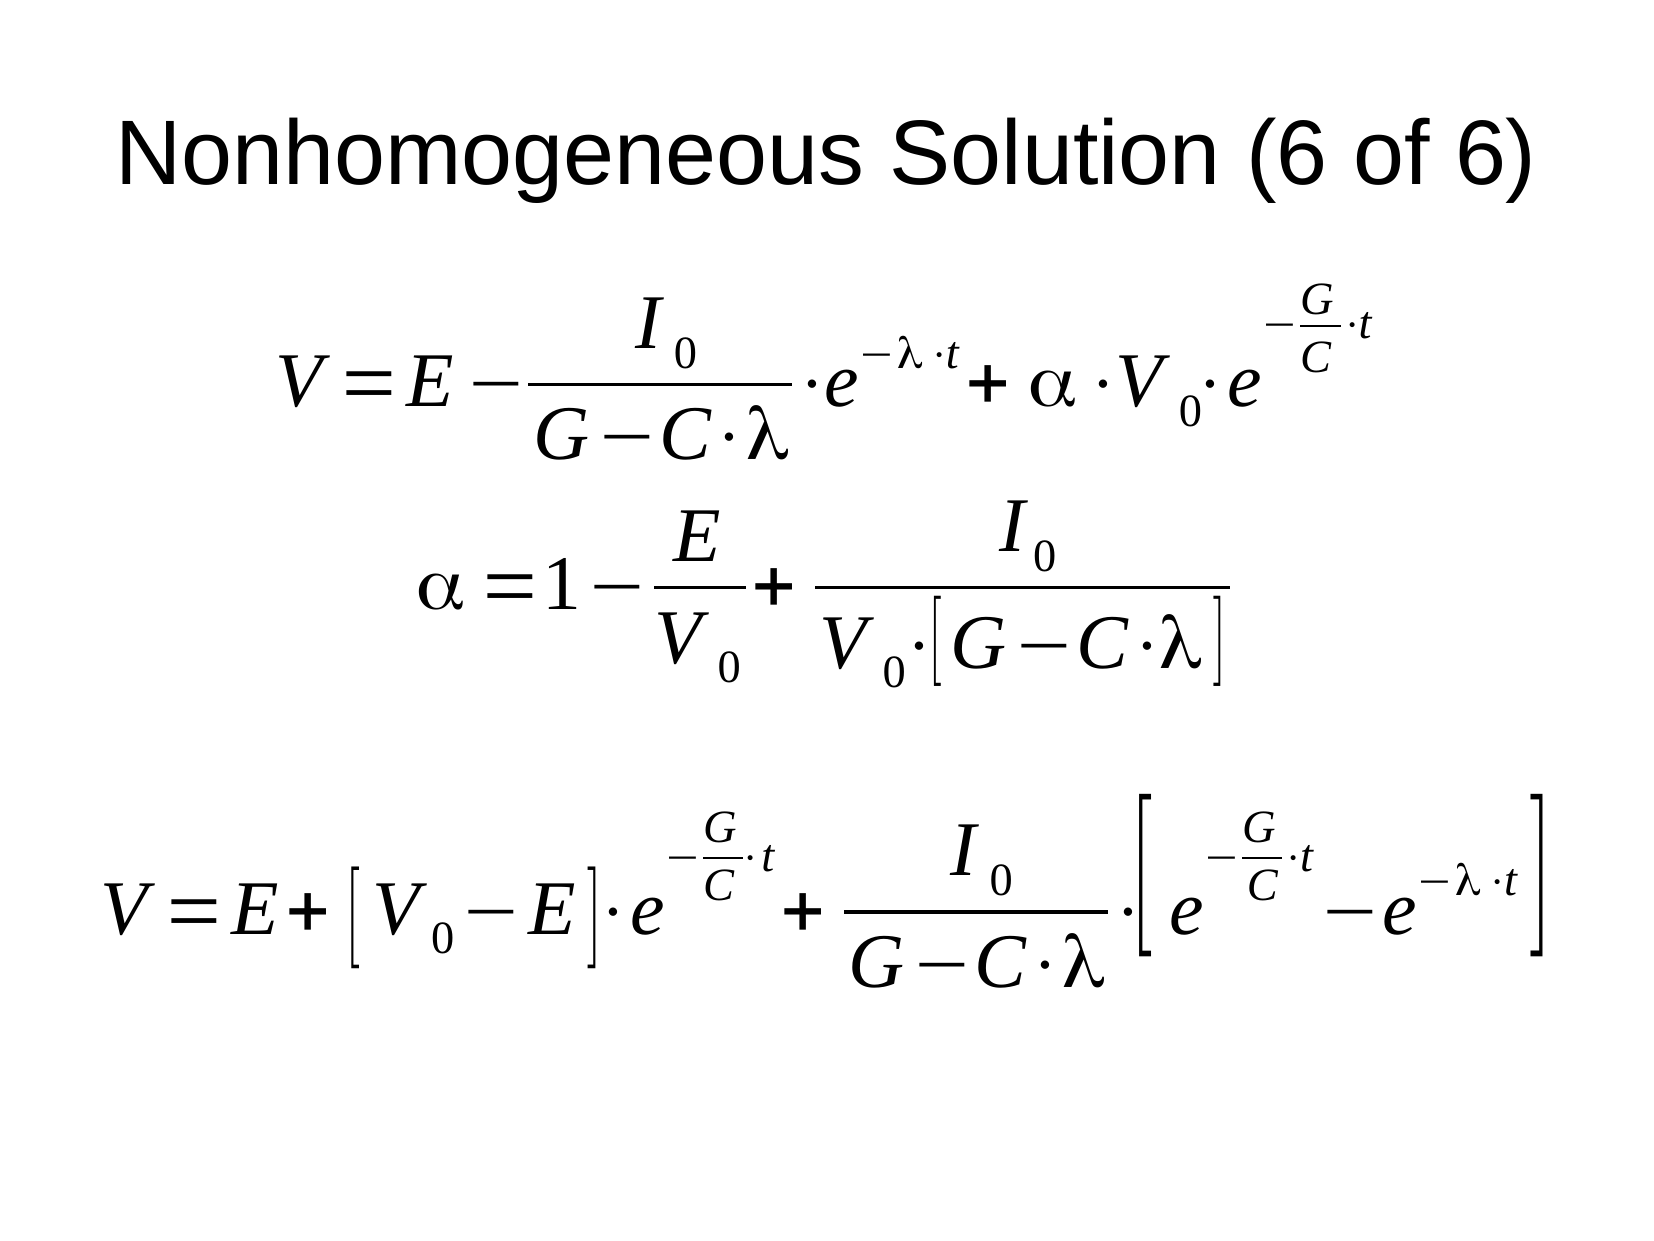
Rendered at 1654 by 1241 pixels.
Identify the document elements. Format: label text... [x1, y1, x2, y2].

chart [81, 271, 1573, 1008]
title Nonhomogeneous Solution (6 of 6) [82, 49, 1571, 257]
